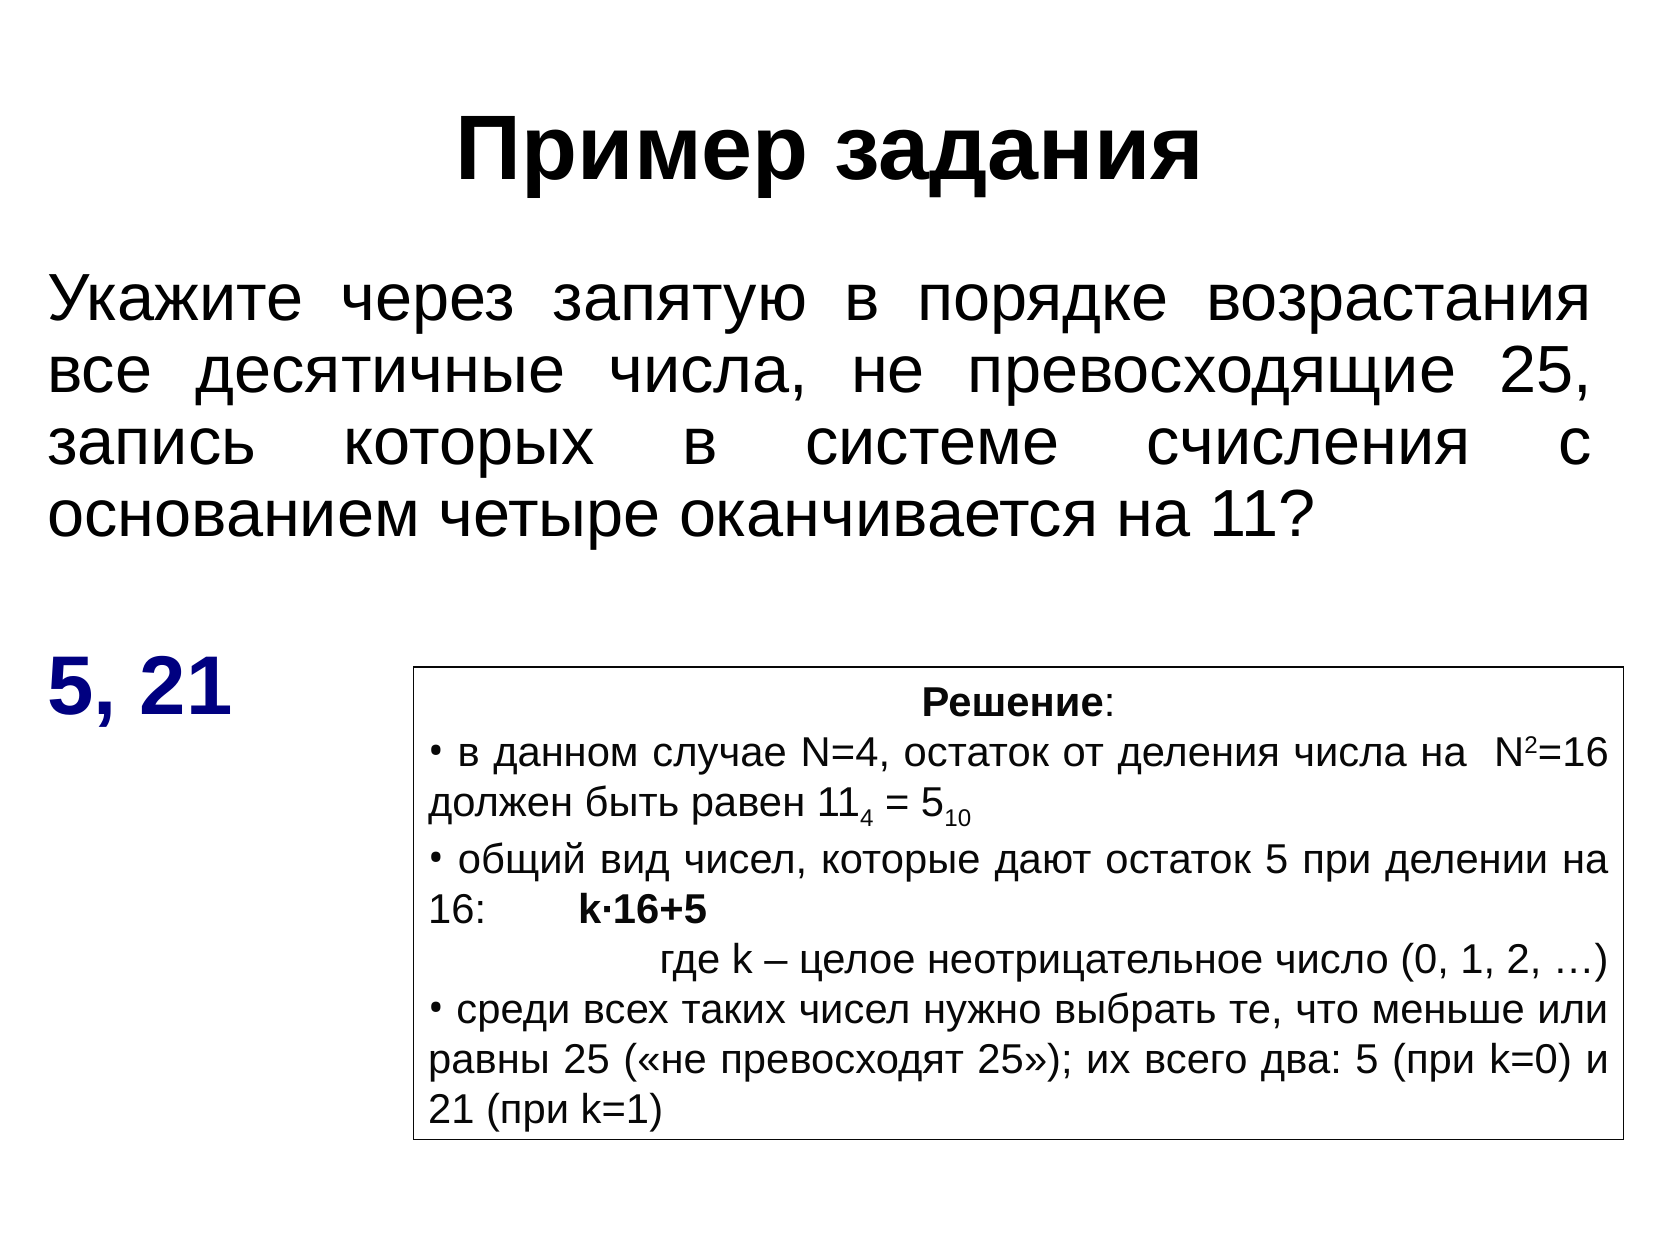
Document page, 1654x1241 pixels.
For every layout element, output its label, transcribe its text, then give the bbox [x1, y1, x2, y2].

text_box Решение: в данном случае N=4, остаток от деления числа на N2=16 должен быть равен 114 = 510 общий вид чисел, которые дают остаток 5 при делении на 16: k∙16+5 где k – целое неотрицательное число (0, 1, 2, …) среди всех таких чисел нужно выбрать те, что меньше или равны 25 («не превосходят 25»); их всего два: 5 (при k=0) и 21 (при k=1) [413, 666, 1624, 1140]
text_box Укажите через запятую в порядке возрастания все десятичные числа, не превосходящие 25, запись которых в системе счисления с основанием четыре оканчивается на 11? 5, 21 [32, 255, 1609, 1194]
title Пример задания [82, 68, 1571, 255]
